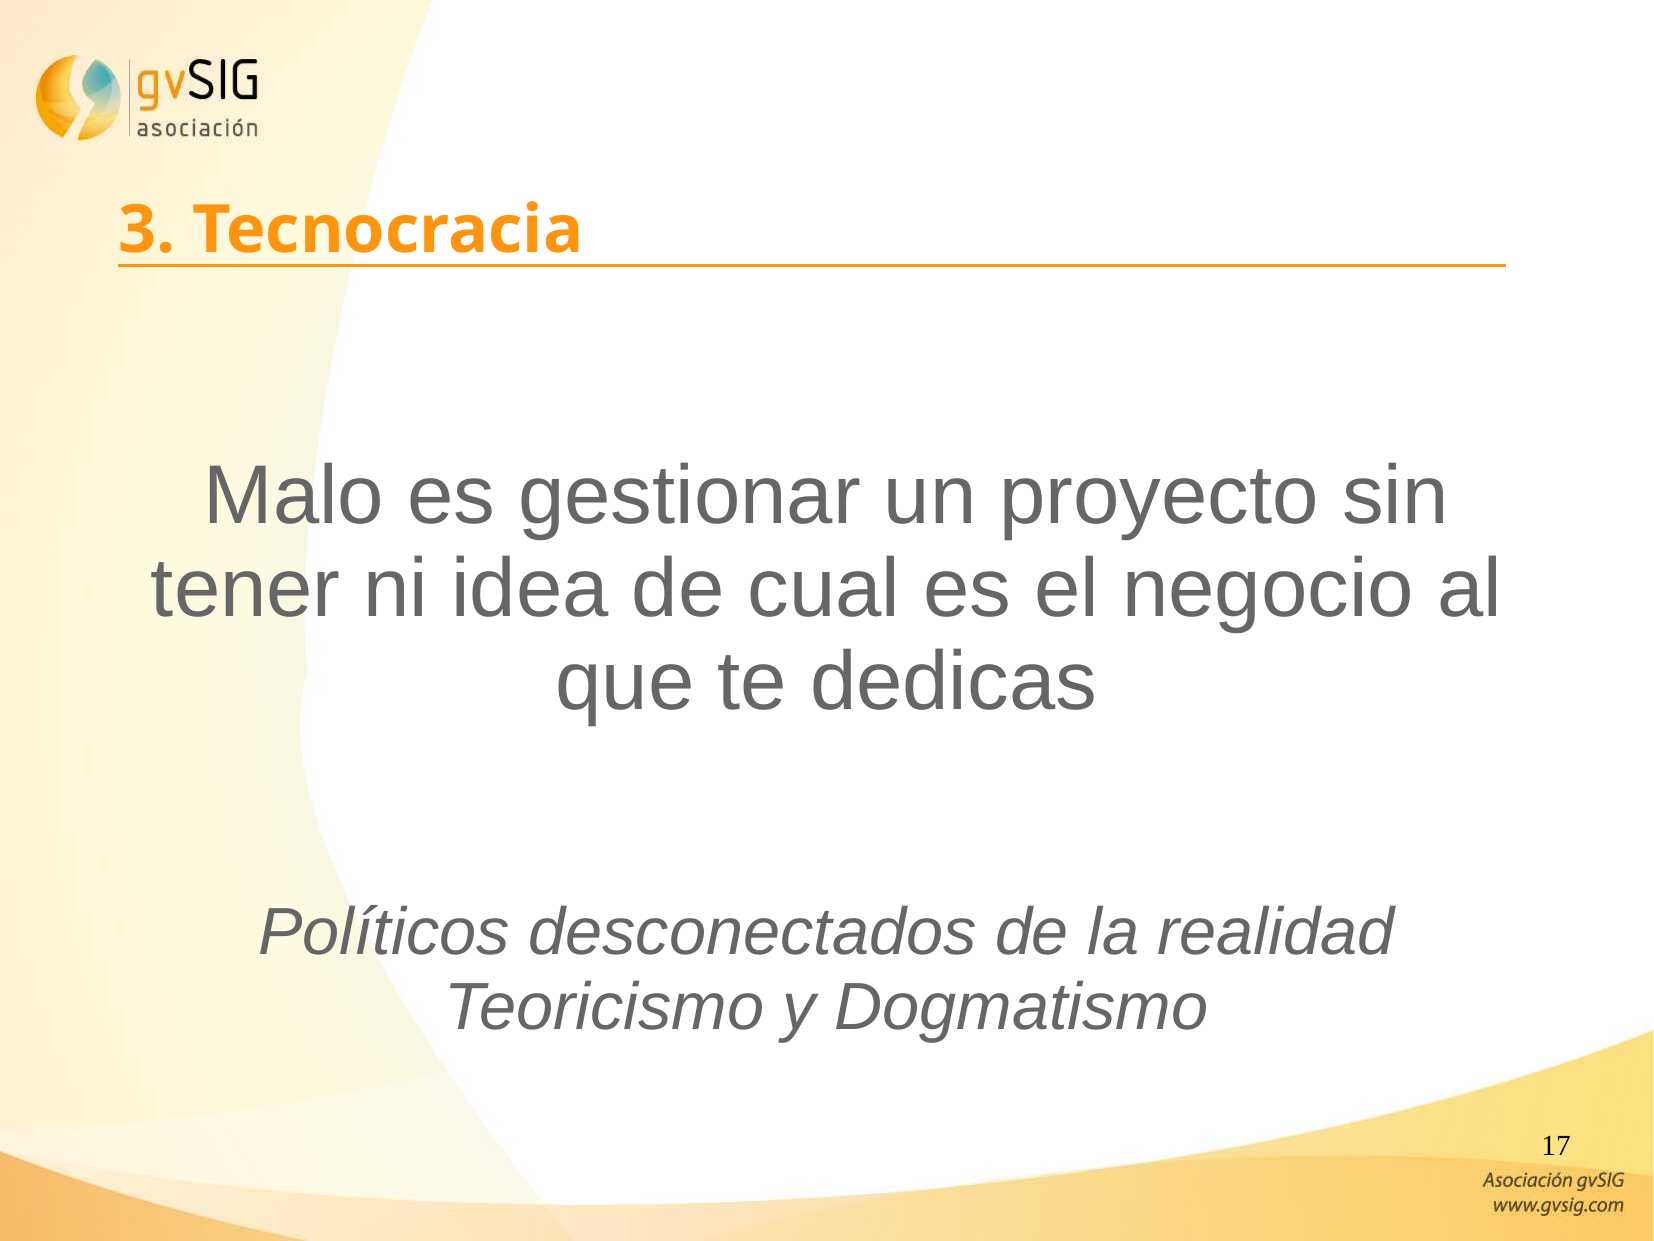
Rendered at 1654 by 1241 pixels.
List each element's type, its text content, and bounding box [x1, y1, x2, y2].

picture [0, 0, 1654, 1241]
title 3. Tecnocracia [118, 177, 1607, 276]
text_box Malo es gestionar un proyecto sin tener ni idea de cual es el negocio al que te dedicas Políticos desconectados de la realidad Teoricismo y Dogmatismo [118, 440, 1536, 1192]
